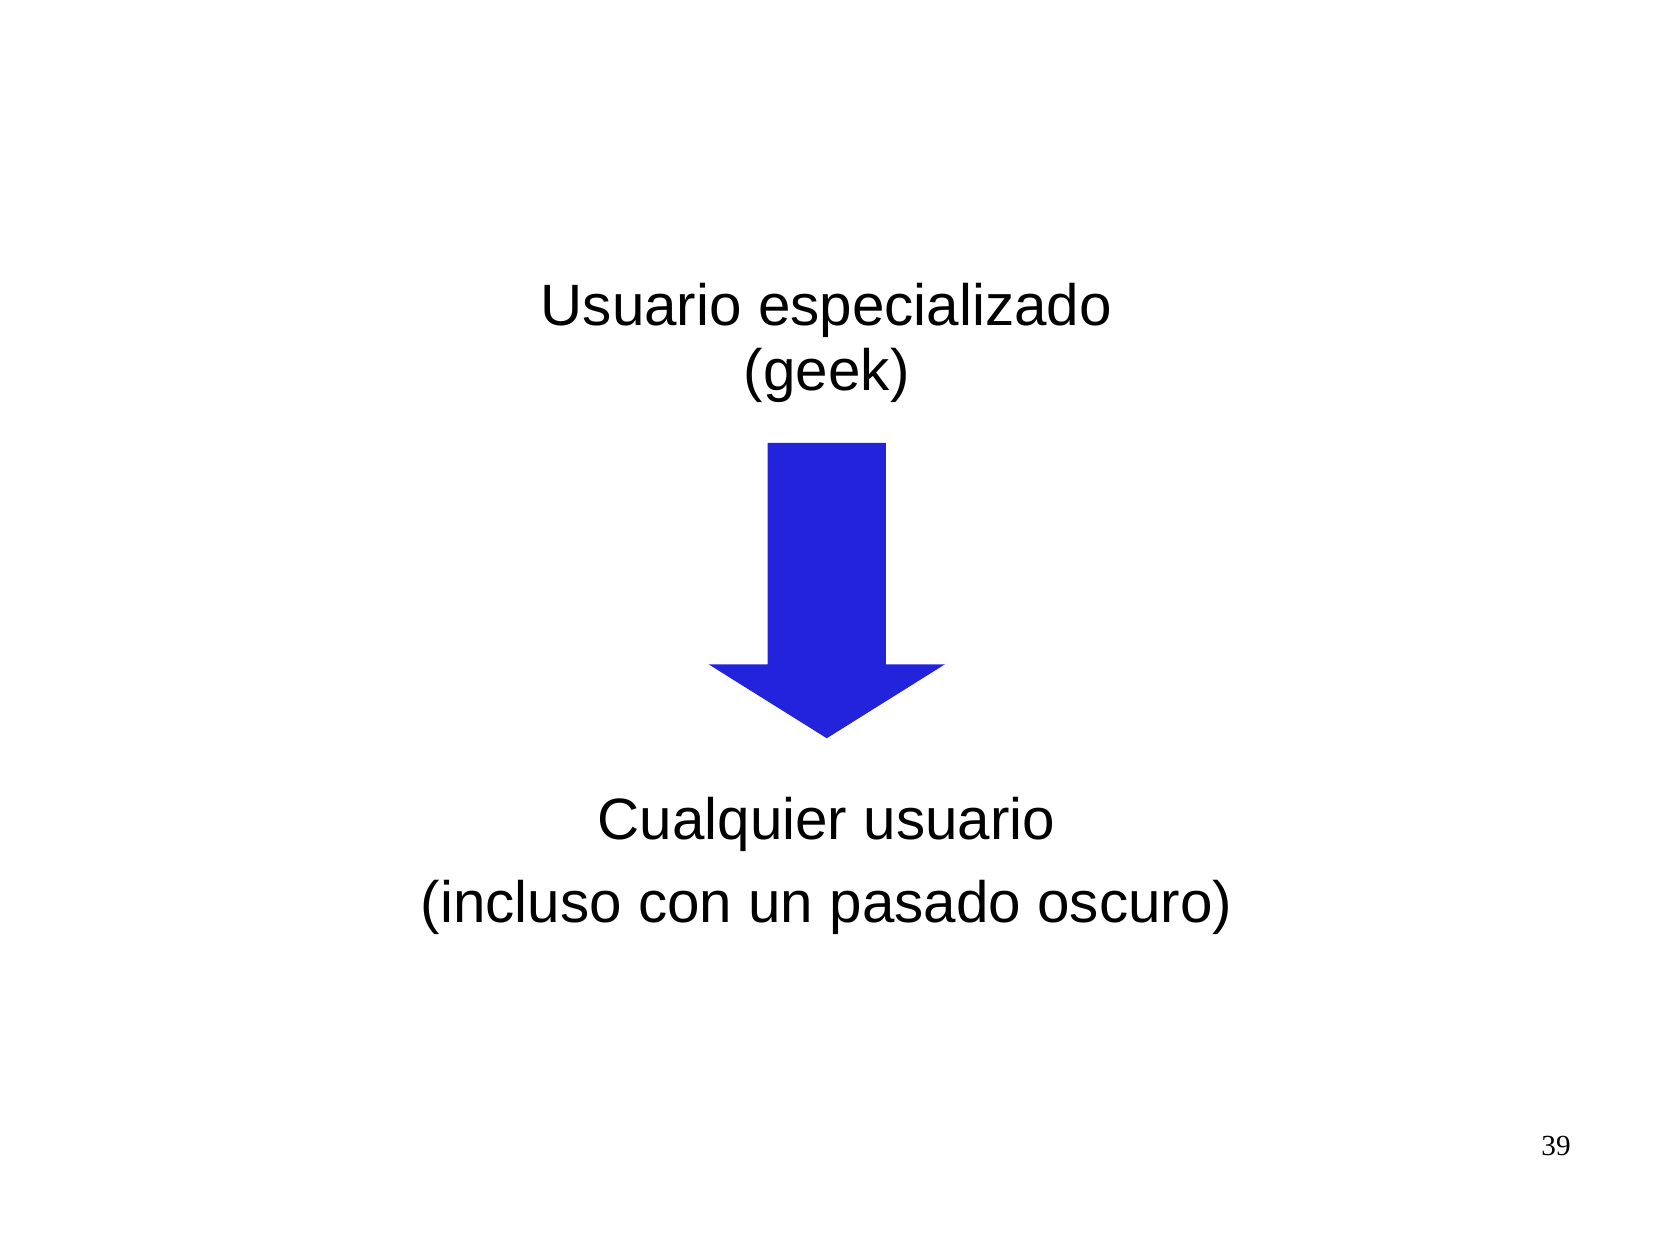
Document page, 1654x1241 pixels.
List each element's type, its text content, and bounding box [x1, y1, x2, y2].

text_box Usuario especializado (geek) [428, 265, 1226, 411]
text_box [708, 442, 945, 739]
text_box (incluso con un pasado oscuro) [398, 862, 1255, 943]
text_box Cualquier usuario [310, 779, 1344, 925]
